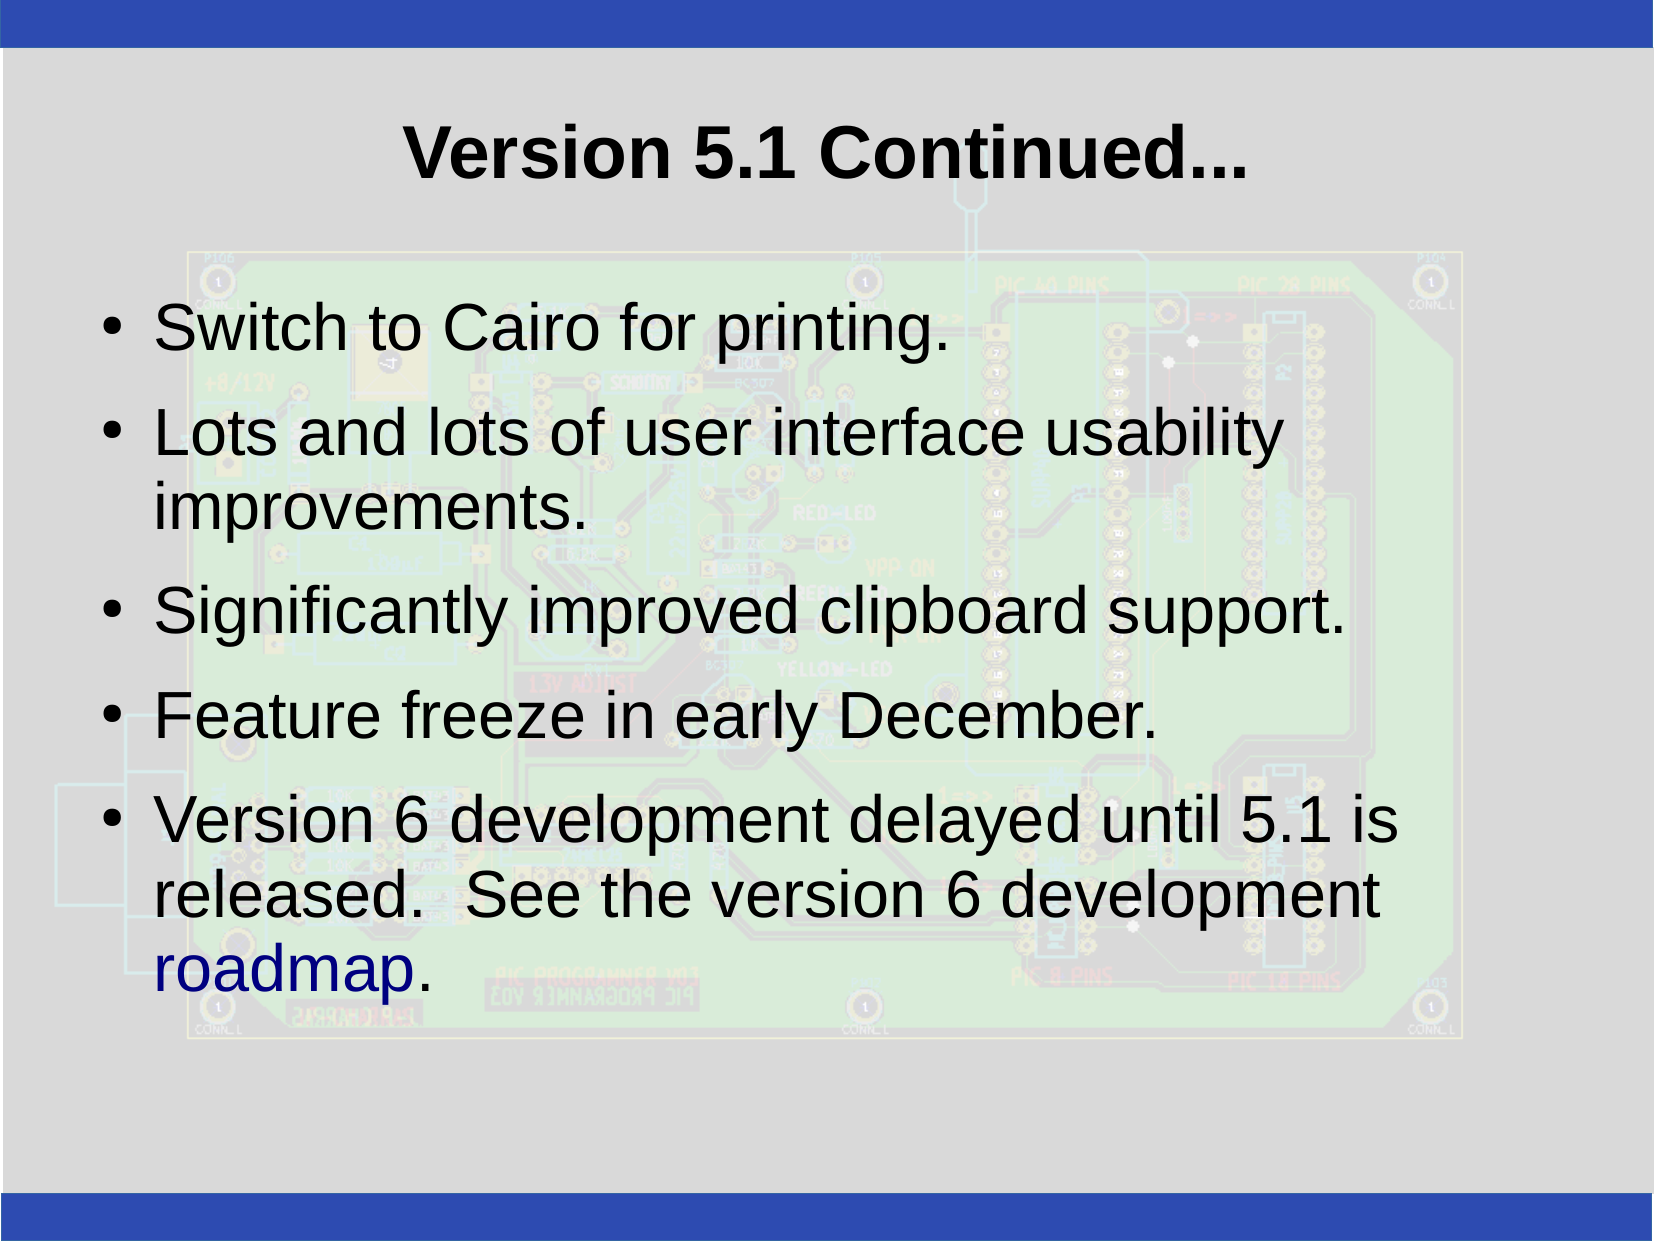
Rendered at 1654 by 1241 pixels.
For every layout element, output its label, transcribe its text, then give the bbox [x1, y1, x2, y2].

picture [3, 47, 1654, 1194]
text_box [1, 1193, 1652, 1241]
list Switch to Cairo for printing. Lots and lots of user interface usability improvements. Significantly improved clipboard support. Feature freeze in early December. Version 6 development delayed until 5.1 is released. See the version 6 development roadmap. [82, 290, 1571, 1156]
text_box [0, 0, 1653, 48]
title Version 5.1 Continued... [8, 101, 1645, 205]
